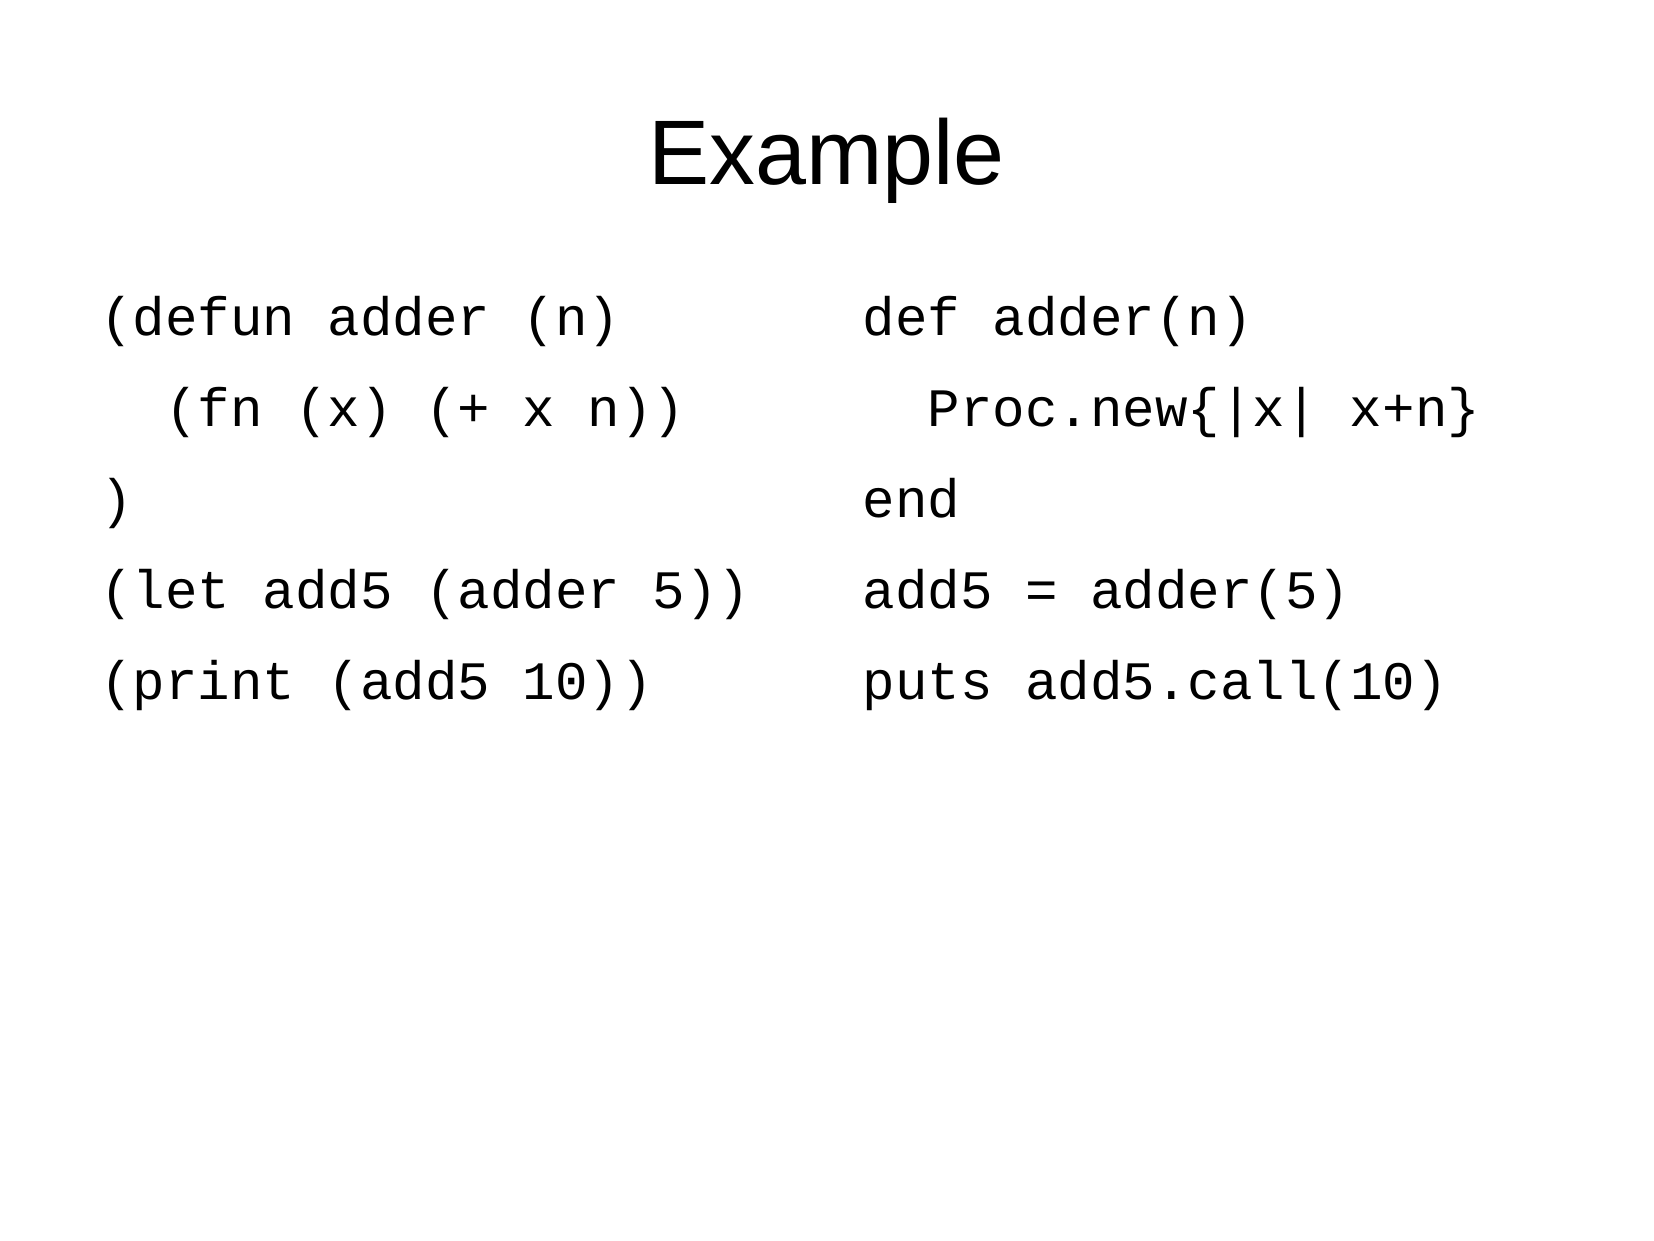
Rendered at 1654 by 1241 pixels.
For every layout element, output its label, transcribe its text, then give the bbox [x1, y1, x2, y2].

list def adder(n) Proc.new{|x| x+n} end add5 = adder(5) puts add5.call(10) [845, 290, 1572, 1094]
list (defun adder (n) (fn (x) (+ x n)) ) (let add5 (adder 5)) (print (add5 10)) [82, 290, 809, 1109]
title Example [82, 49, 1571, 257]
